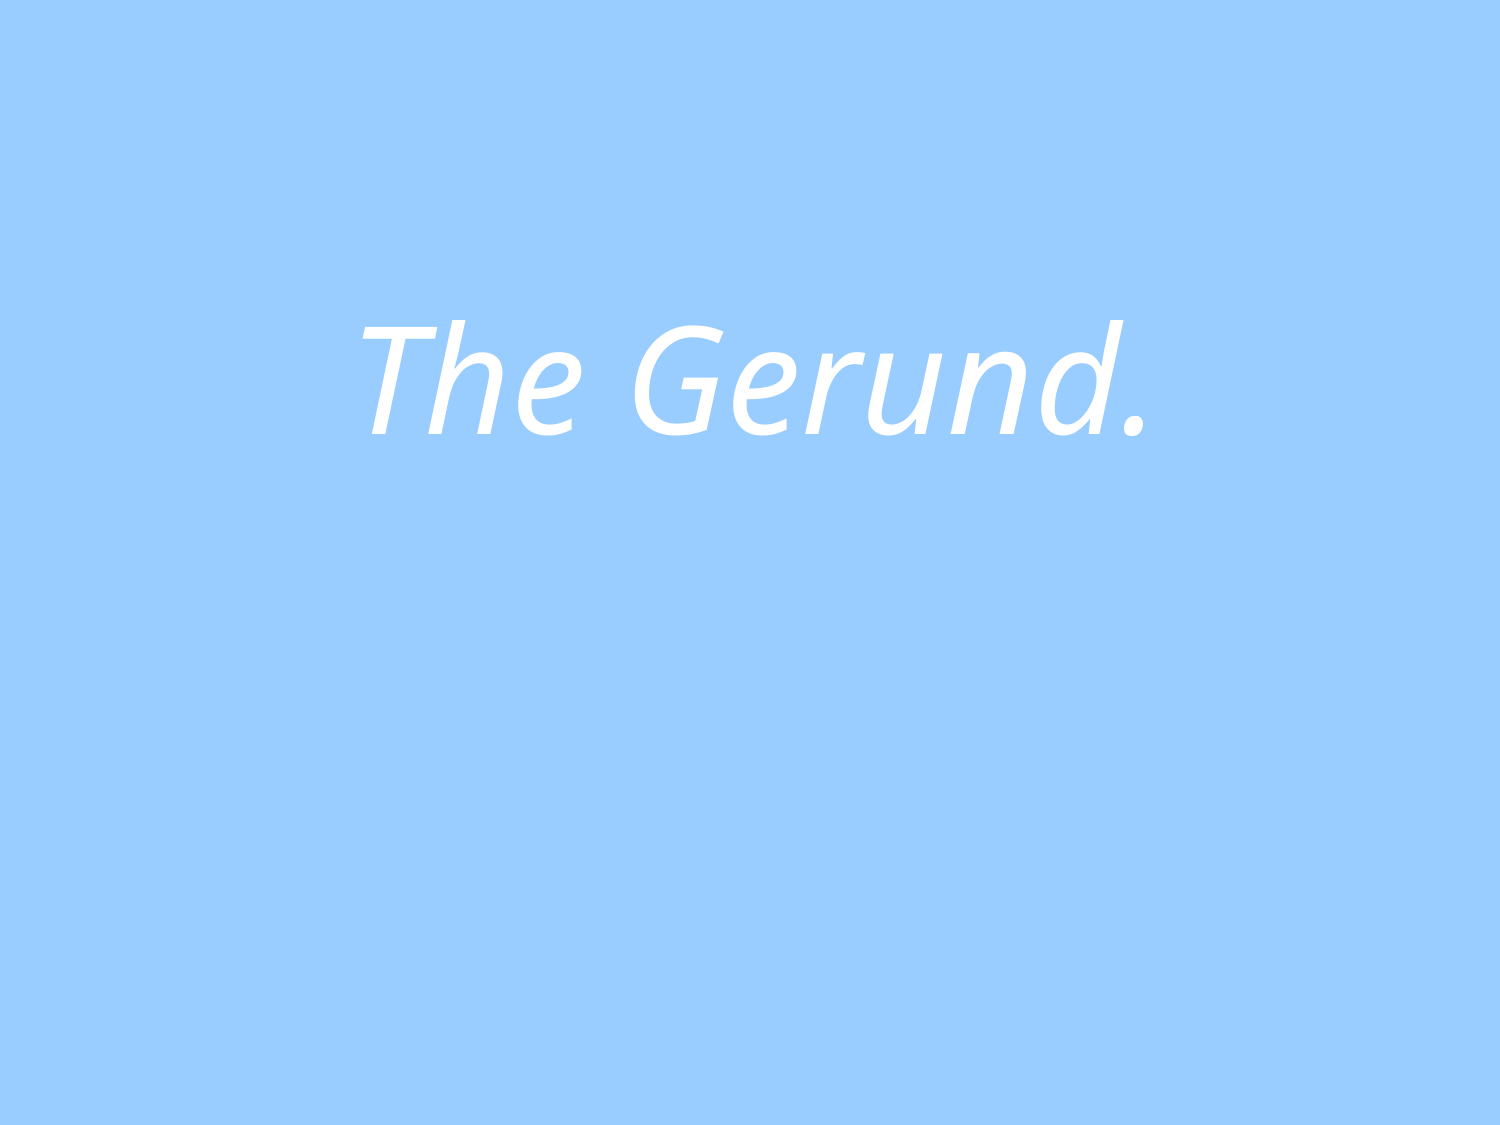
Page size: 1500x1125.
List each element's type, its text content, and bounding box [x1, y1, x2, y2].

title The Gerund. [117, 269, 1393, 480]
